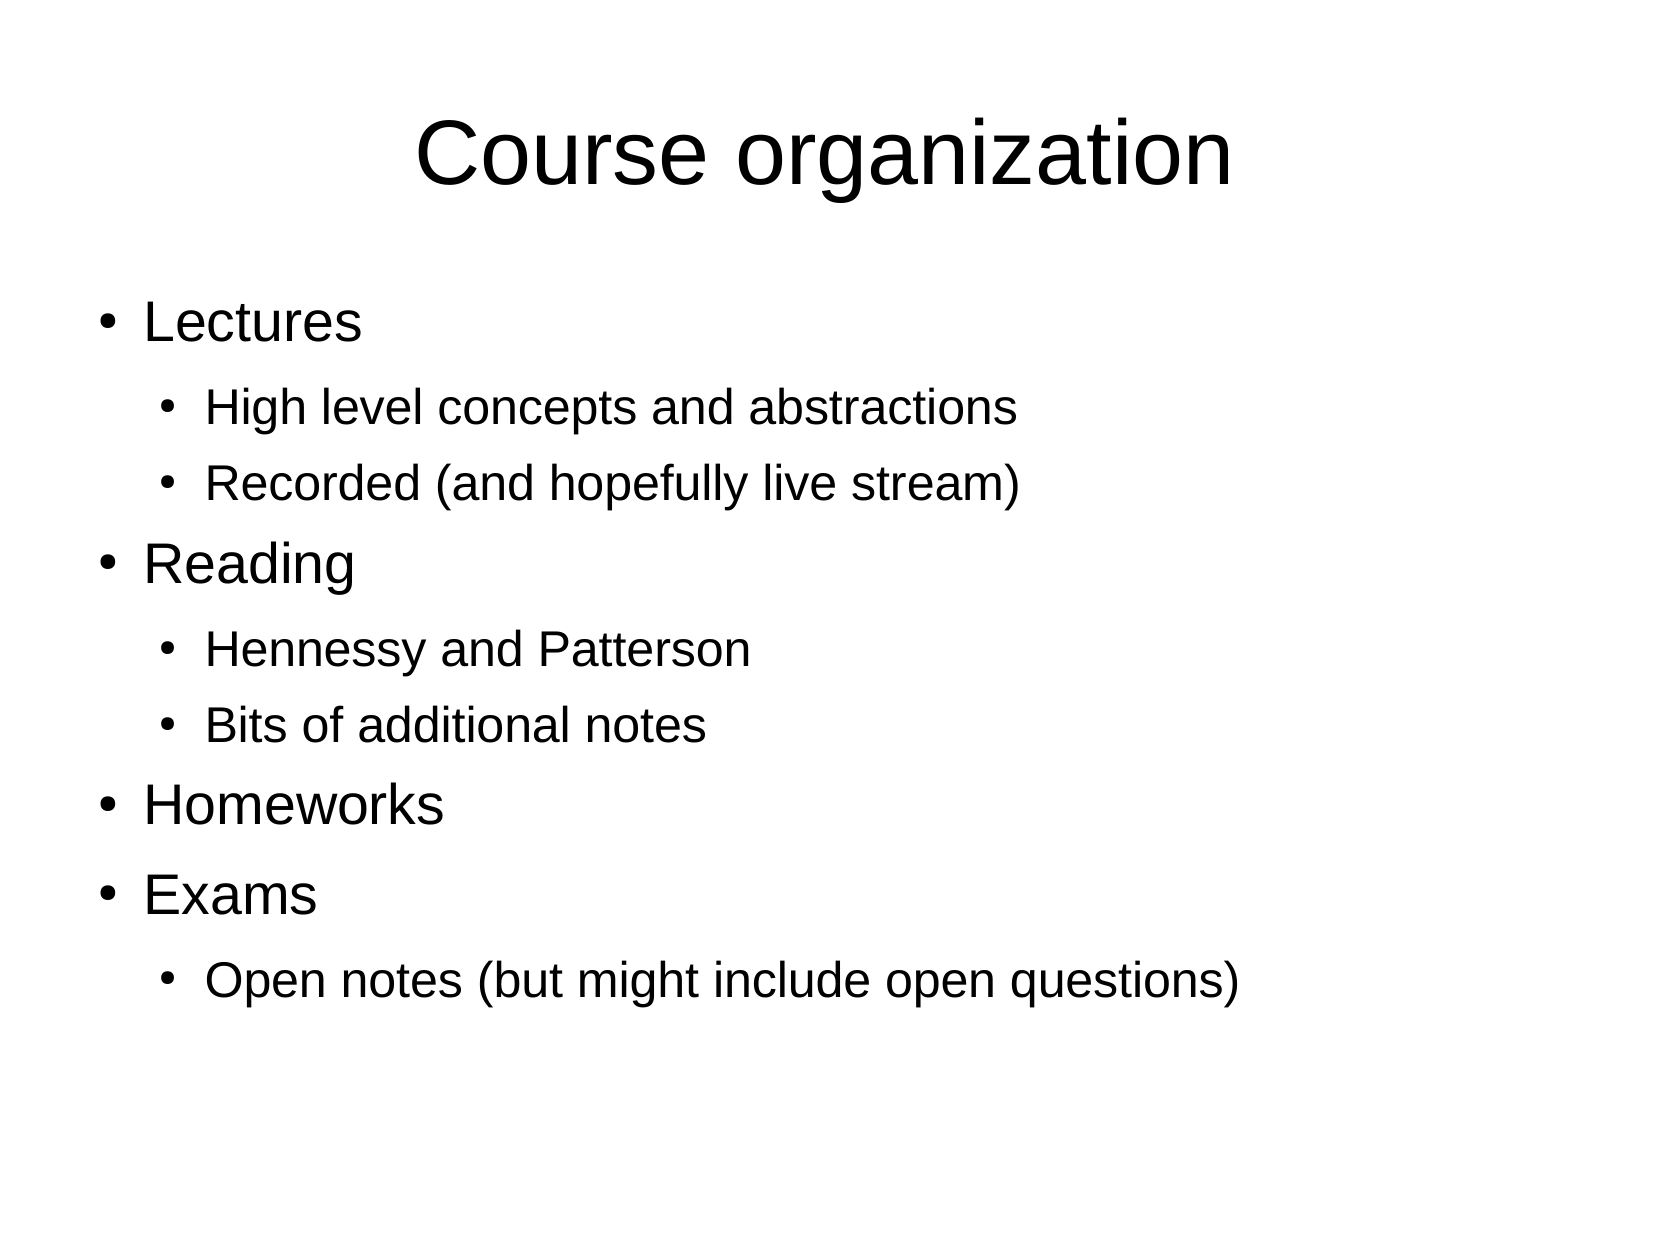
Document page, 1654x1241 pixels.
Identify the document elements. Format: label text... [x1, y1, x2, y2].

title Course organization [82, 49, 1571, 257]
list Lectures High level concepts and abstractions Recorded (and hopefully live stream) Reading Hennessy and Patterson Bits of additional notes Homeworks Exams Open notes (but might include open questions) [82, 290, 1571, 1010]
